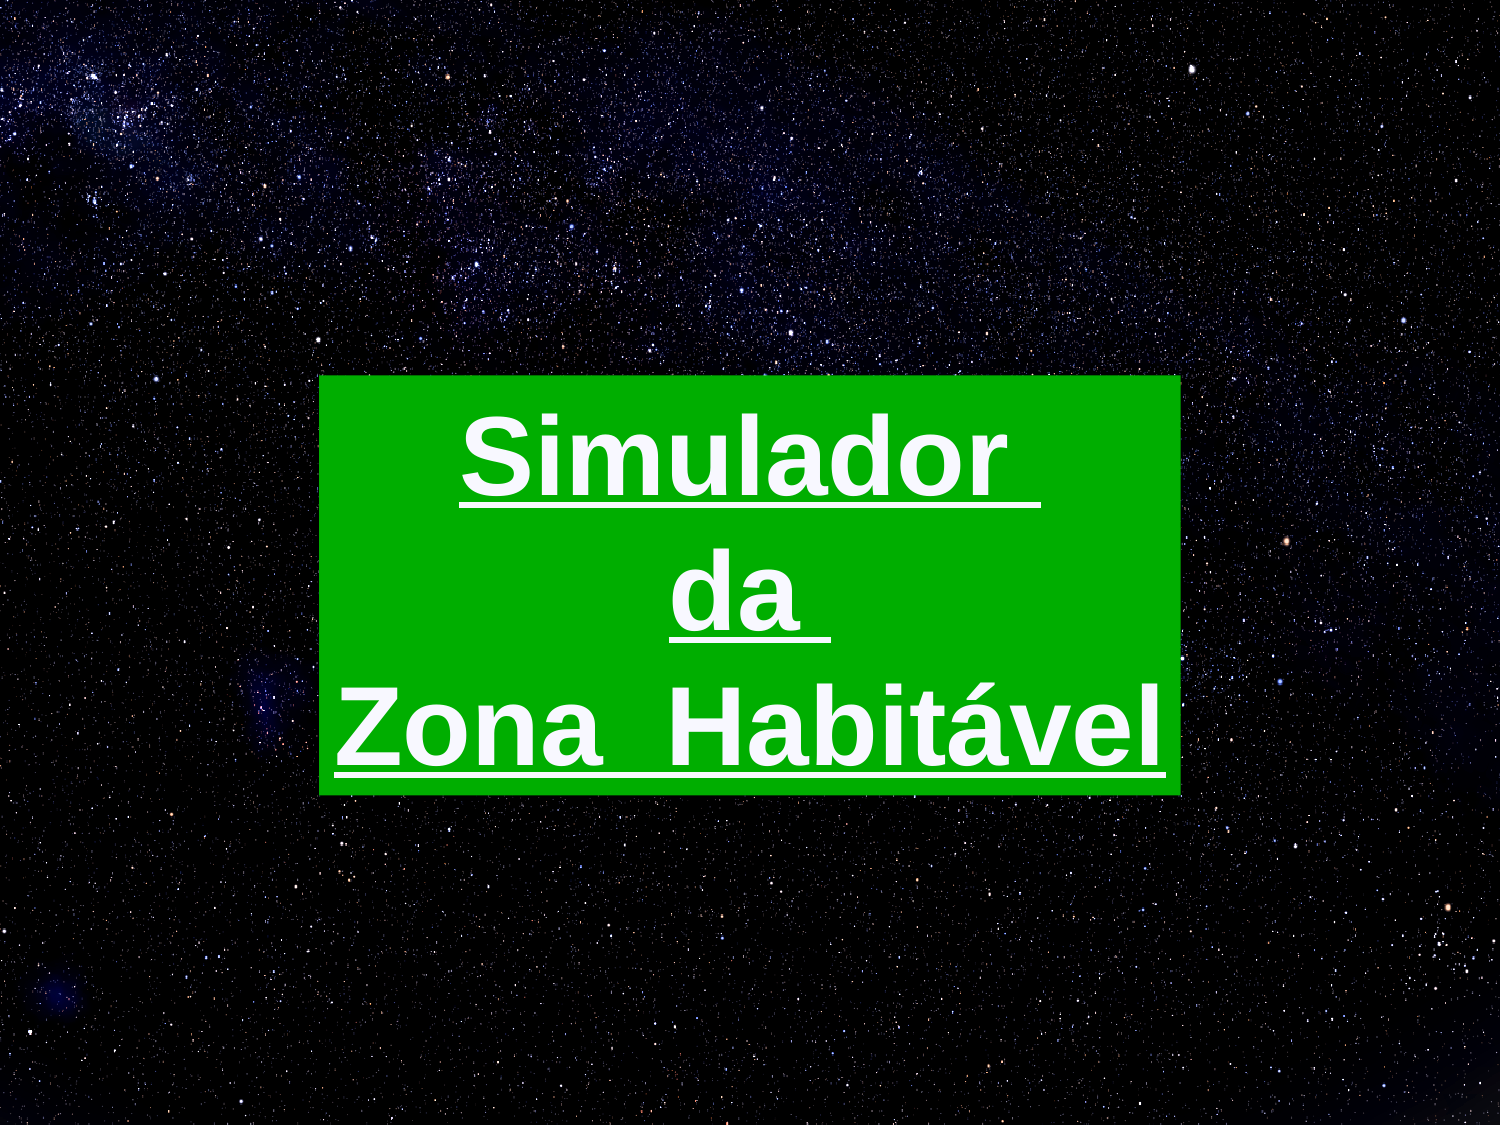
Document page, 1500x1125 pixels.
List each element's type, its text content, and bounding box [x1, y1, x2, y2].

text_box Simulador da Zona Habitável [319, 375, 1181, 796]
picture [0, 0, 1500, 1125]
